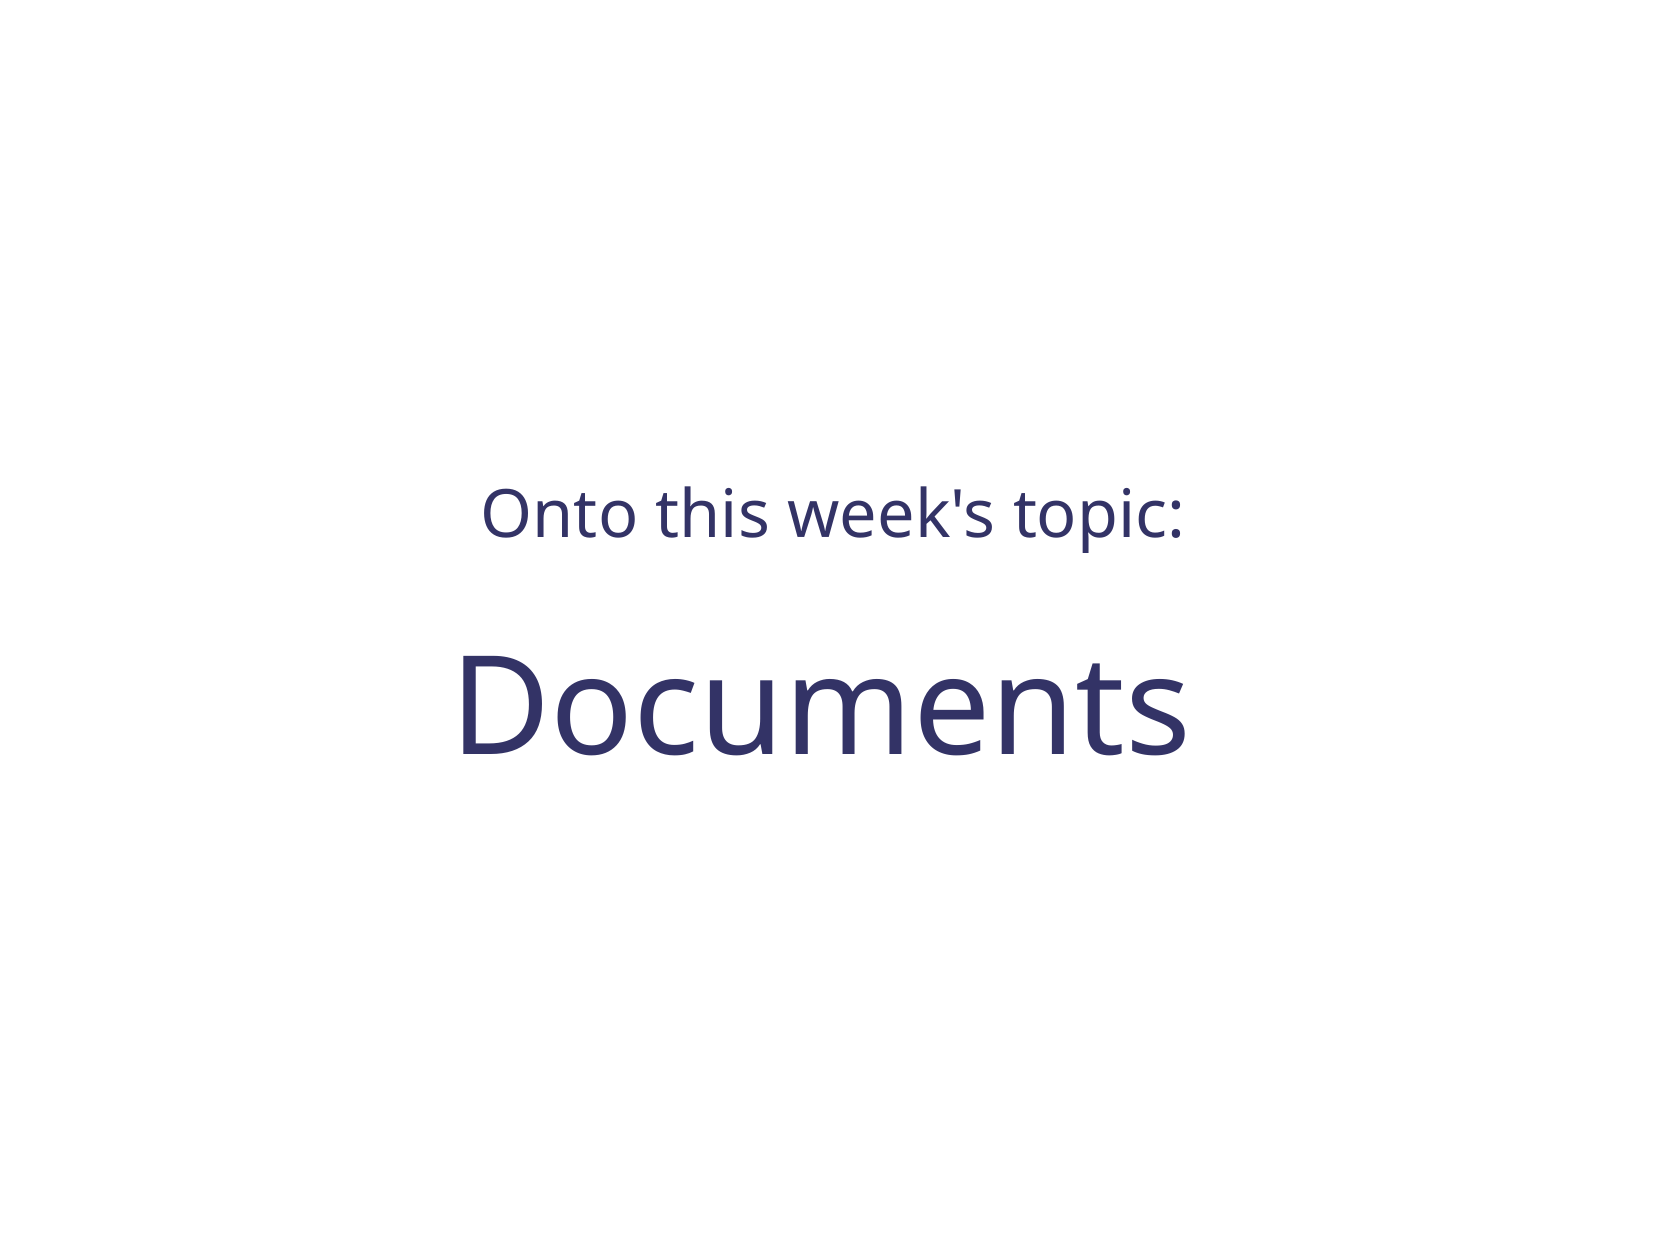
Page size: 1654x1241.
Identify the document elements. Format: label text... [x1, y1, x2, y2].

title Documents [76, 604, 1565, 798]
text_box Onto this week's topic: [426, 470, 1241, 552]
